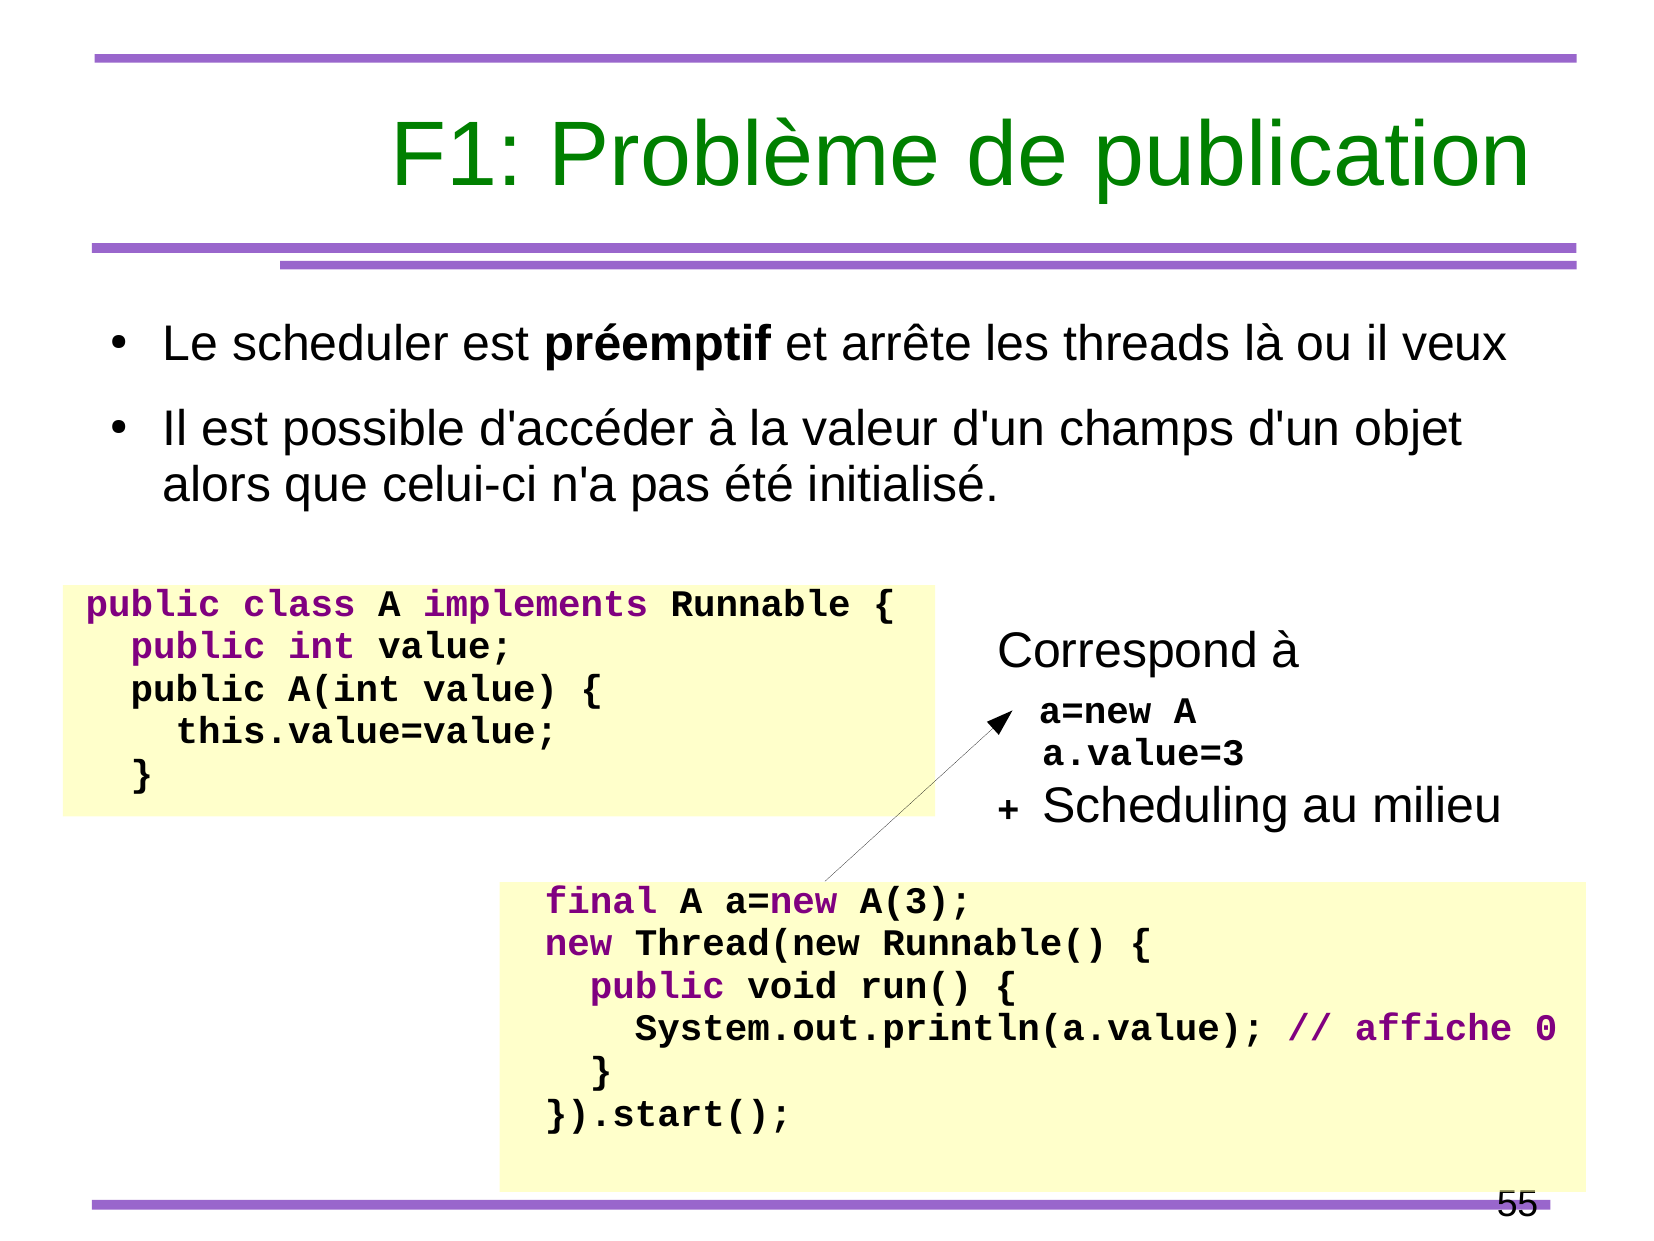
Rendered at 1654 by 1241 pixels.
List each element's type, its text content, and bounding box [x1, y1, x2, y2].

text_box final A a=new A(3); new Thread(new Runnable() { public void run() { System.out.println(a.value); // affiche 0 } }).start(); [499, 882, 1586, 1192]
text_box Correspond à a=new A a.value=3 + Scheduling au milieu [997, 622, 1617, 834]
title F1: Problème de publication [121, 49, 1534, 257]
list Le scheduler est préemptif et arrête les threads là ou il veux Il est possible d'accéder à la valeur d'un champs d'un objet alors que celui-ci n'a pas été initialisé. [92, 315, 1563, 513]
text_box public class A implements Runnable { public int value; public A(int value) { this.value=value; } } [62, 585, 936, 817]
